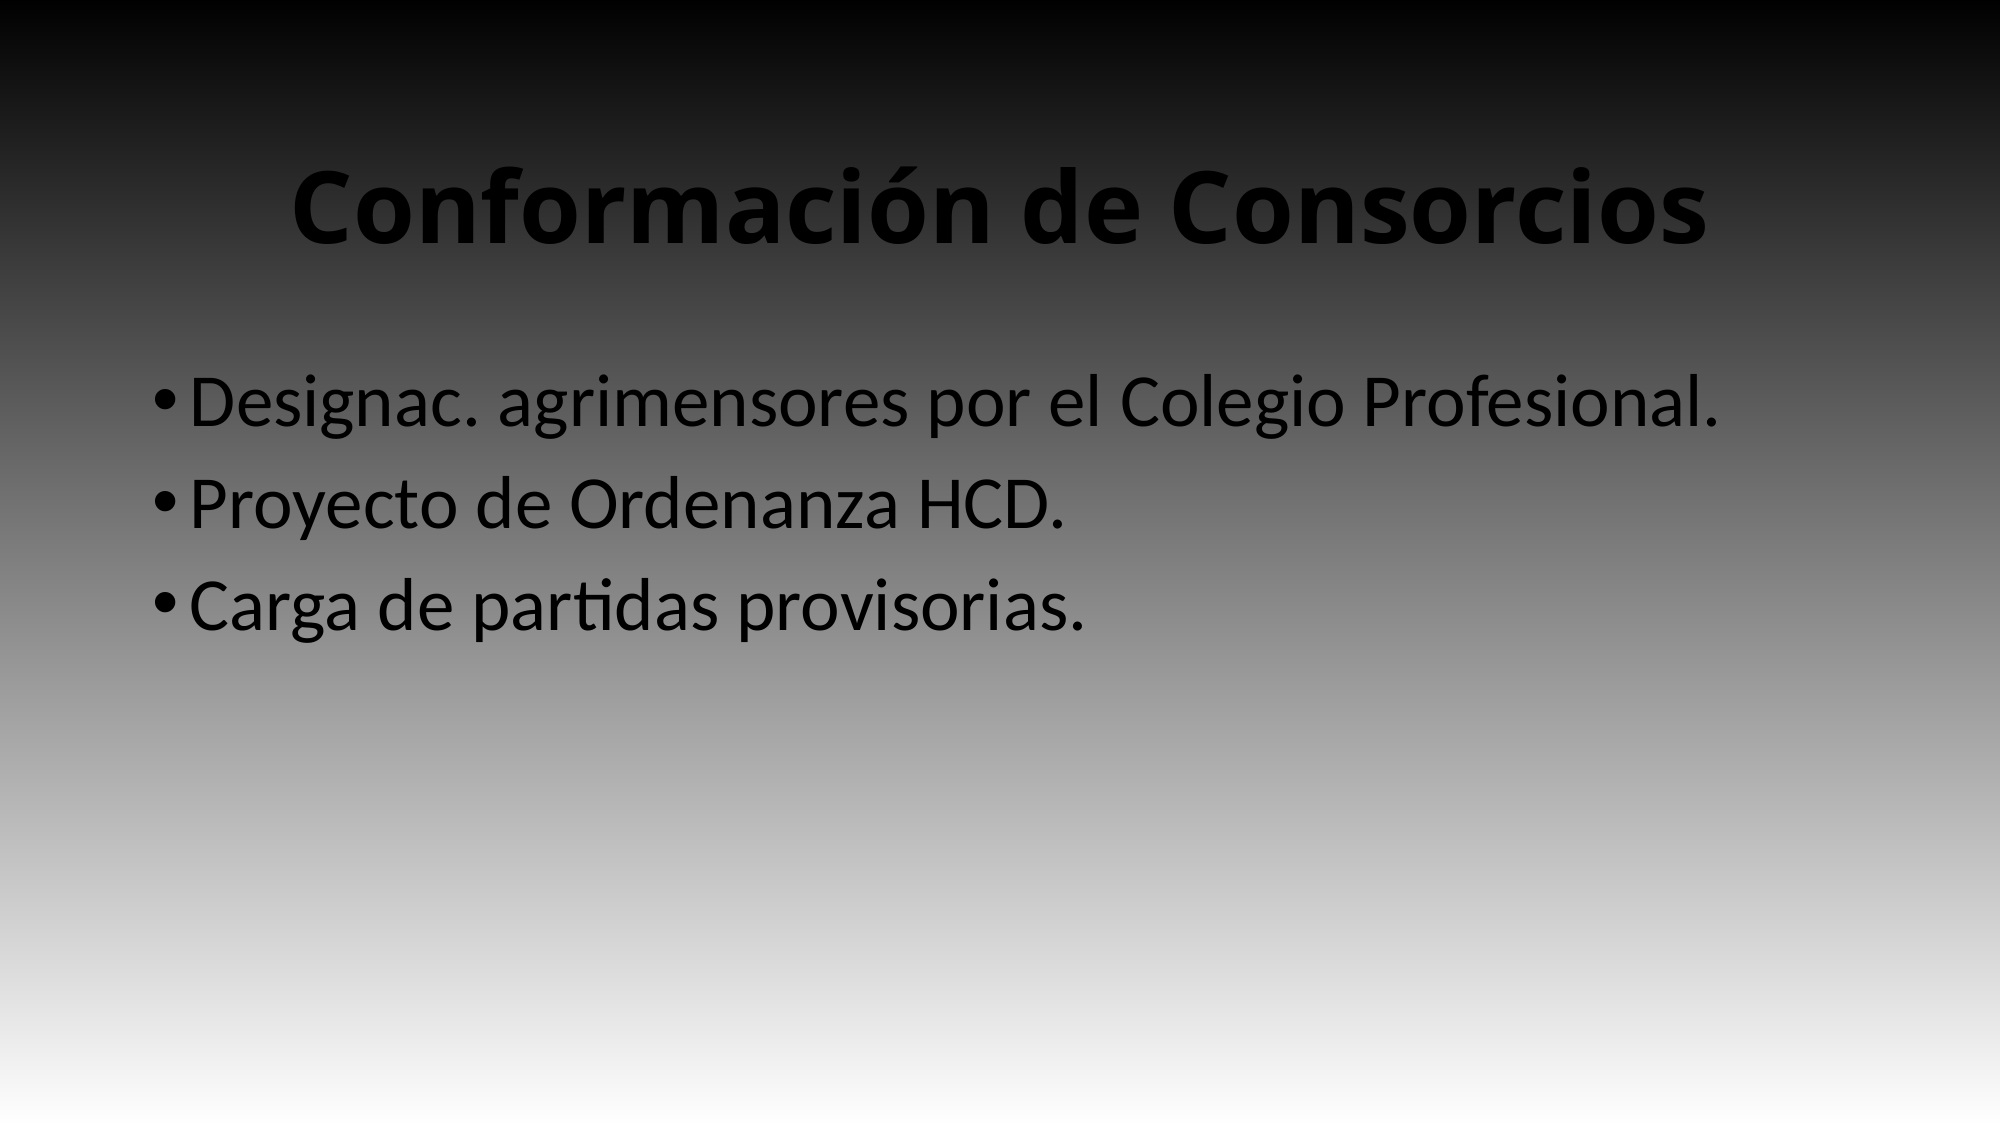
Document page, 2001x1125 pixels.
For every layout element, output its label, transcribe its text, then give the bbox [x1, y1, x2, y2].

list Designac. agrimensores por el Colegio Profesional. Proyecto de Ordenanza HCD. Carga de partidas provisorias. [137, 354, 1863, 788]
title Conformación de Consorcios [137, 94, 1863, 312]
